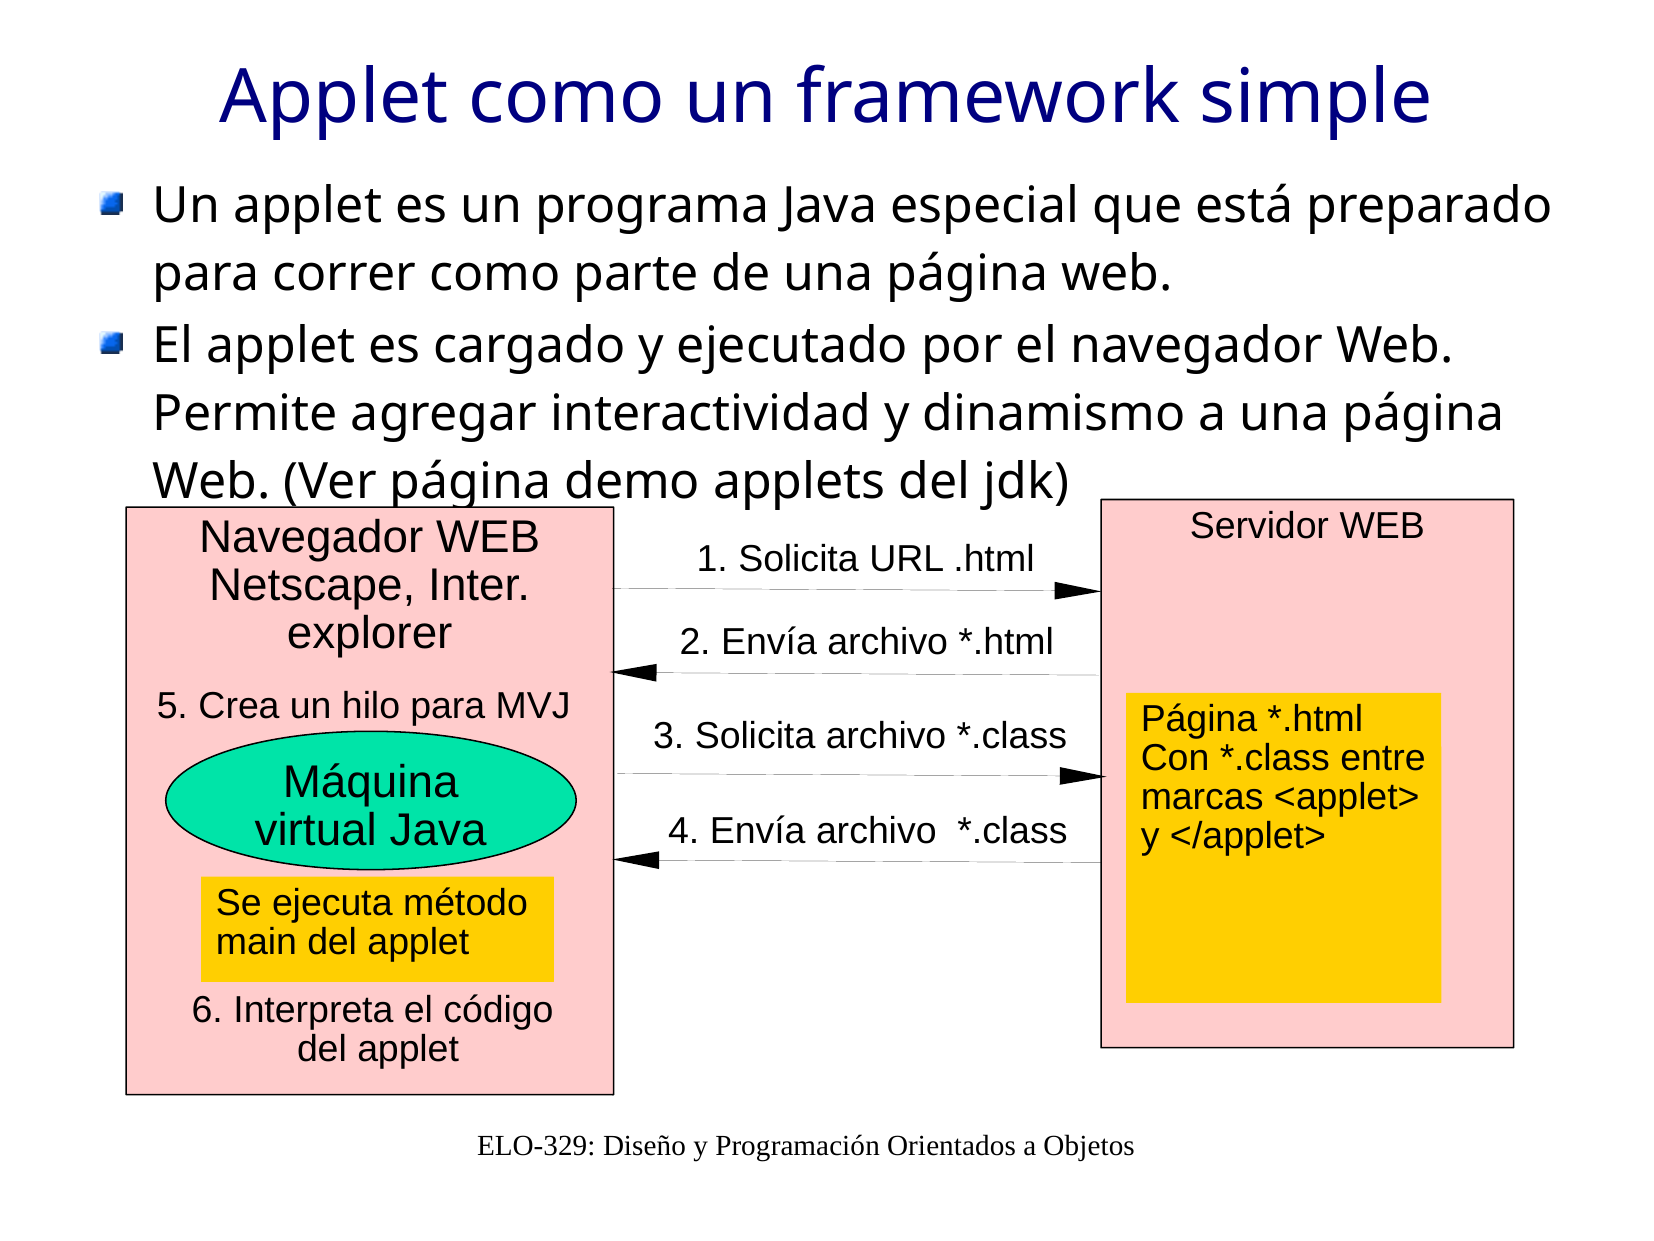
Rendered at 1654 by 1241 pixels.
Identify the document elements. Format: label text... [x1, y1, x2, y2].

text_box 1. Solicita URL .html [681, 532, 1050, 588]
list Un applet es un programa Java especial que está preparado para correr como parte de una página web. El applet es cargado y ejecutado por el navegador Web. Permite agregar interactividad y dinamismo a una página Web. (Ver página demo applets del jdk)‏ [81, 169, 1571, 538]
text_box Navegador WEB Netscape, Inter. explorer [126, 507, 614, 1095]
text_box 4. Envía archivo *.class [653, 804, 1083, 860]
text_box 5. Crea un hilo para MVJ [141, 679, 586, 735]
text_box 3. Solicita archivo *.class [638, 709, 1083, 765]
text_box Página *.html Con *.class entre marcas <applet> y </applet> [1126, 692, 1442, 865]
text_box [201, 971, 554, 982]
text_box 2. Envía archivo *.html [664, 615, 1070, 671]
text_box 6. Interpreta el código del applet [176, 983, 569, 1078]
text_box [1126, 865, 1442, 1003]
title Applet como un framework simple [82, 43, 1571, 145]
text_box Se ejecuta método main del applet [201, 876, 554, 971]
text_box Servidor WEB [1101, 499, 1514, 1048]
text_box Máquina virtual Java [226, 751, 516, 850]
